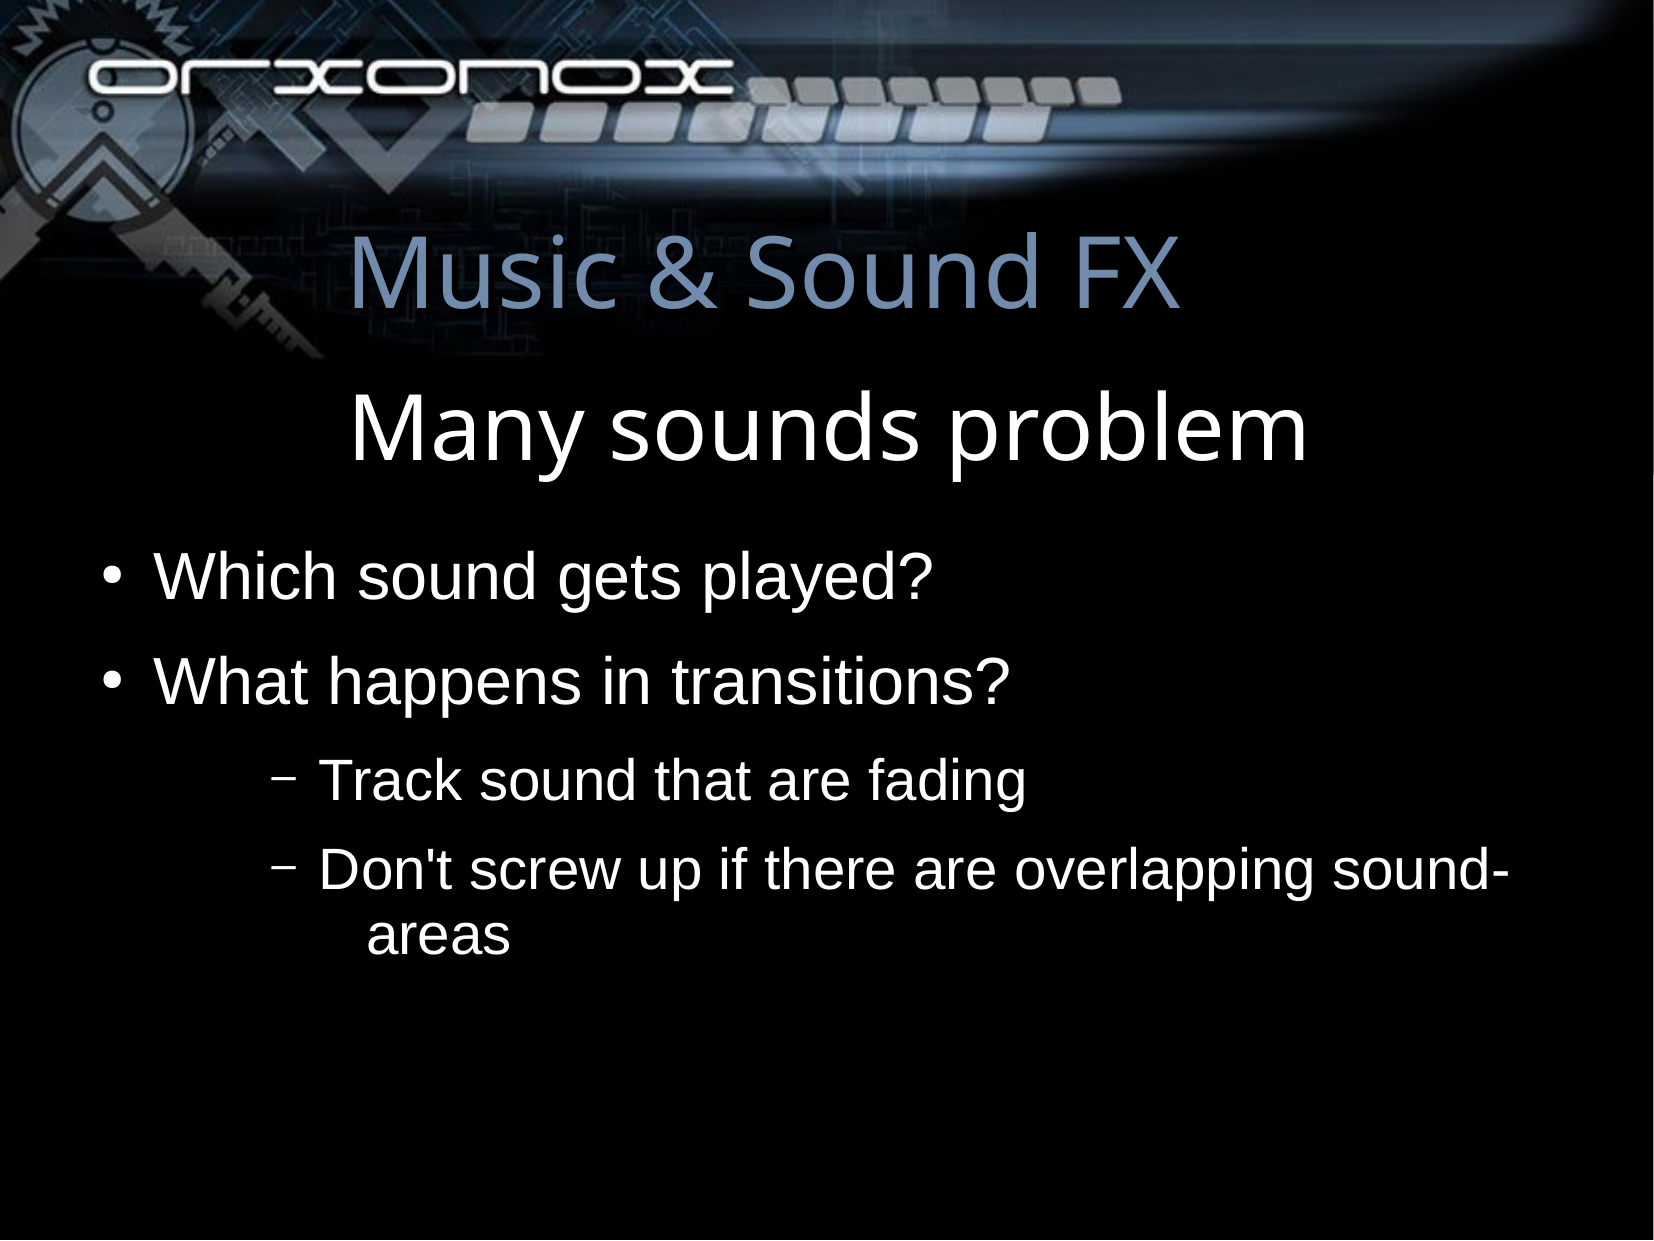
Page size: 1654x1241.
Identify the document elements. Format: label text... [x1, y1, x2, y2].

title Many sounds problem [88, 354, 1571, 497]
list Which sound gets played? What happens in transitions? Track sound that are fading Don't screw up if there are overlapping sound- areas [82, 539, 1571, 1177]
picture [0, 0, 1654, 475]
text_box Music & Sound FX [330, 194, 1306, 326]
